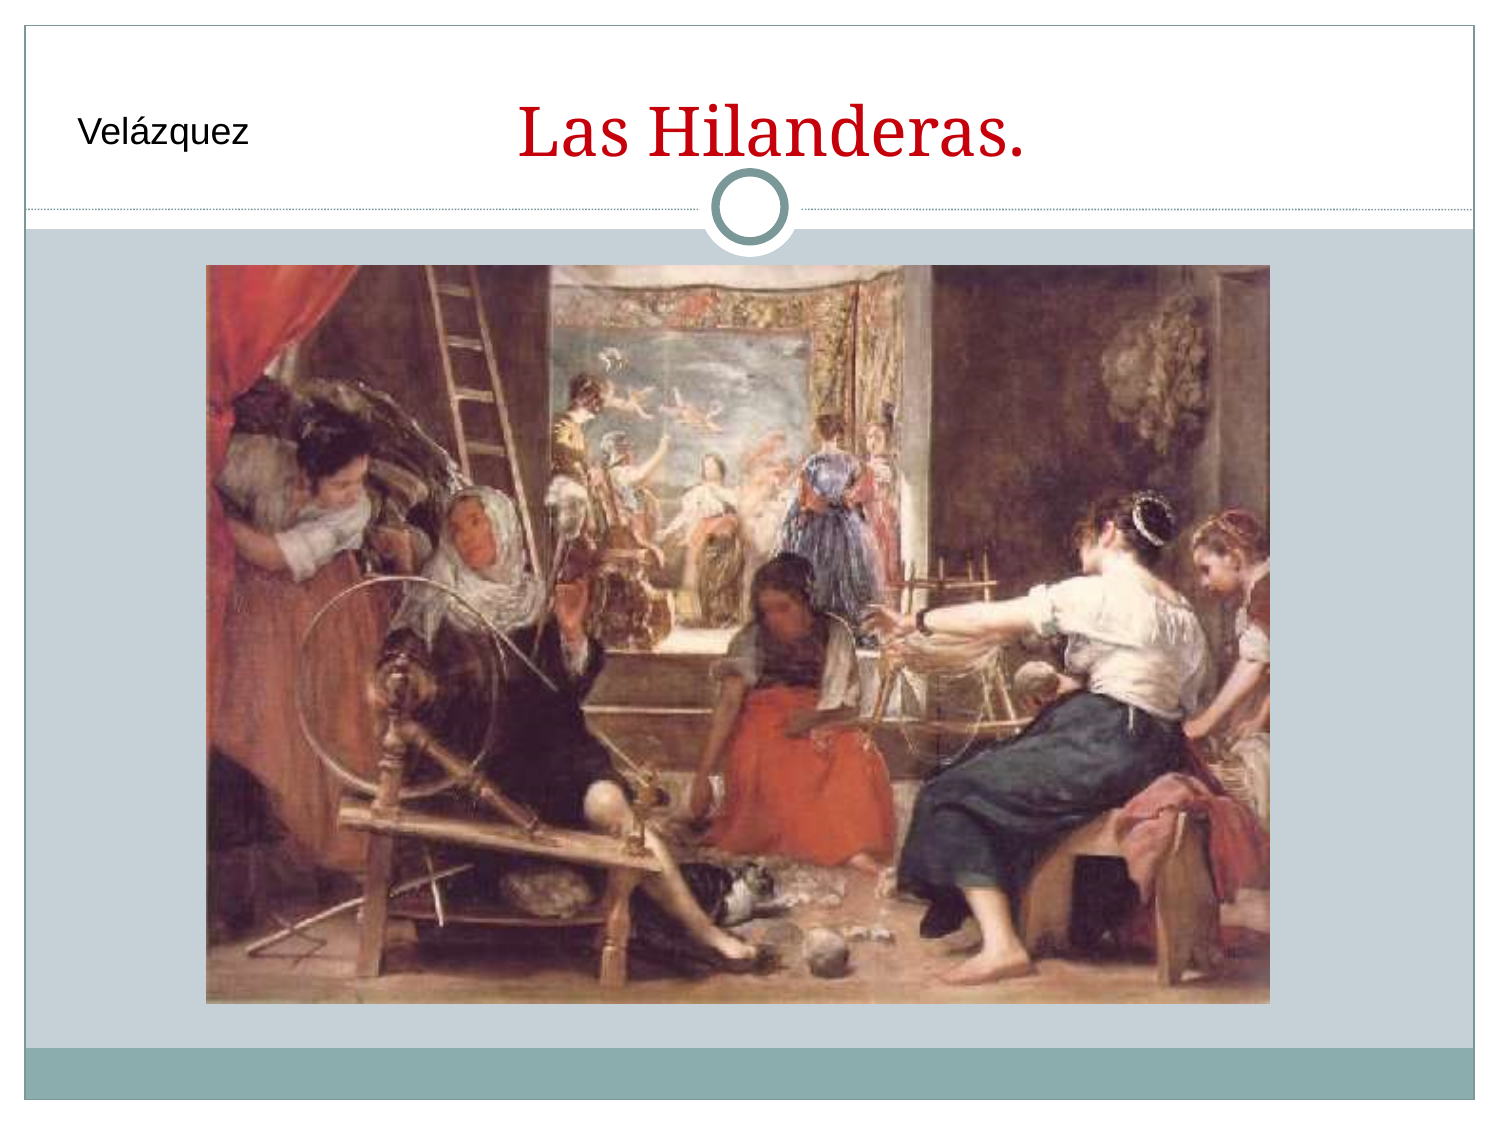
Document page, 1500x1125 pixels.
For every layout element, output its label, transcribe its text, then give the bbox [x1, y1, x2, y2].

text_box Velázquez [62, 100, 275, 205]
title Las Hilanderas. [96, 0, 1447, 178]
picture [206, 265, 1270, 1004]
